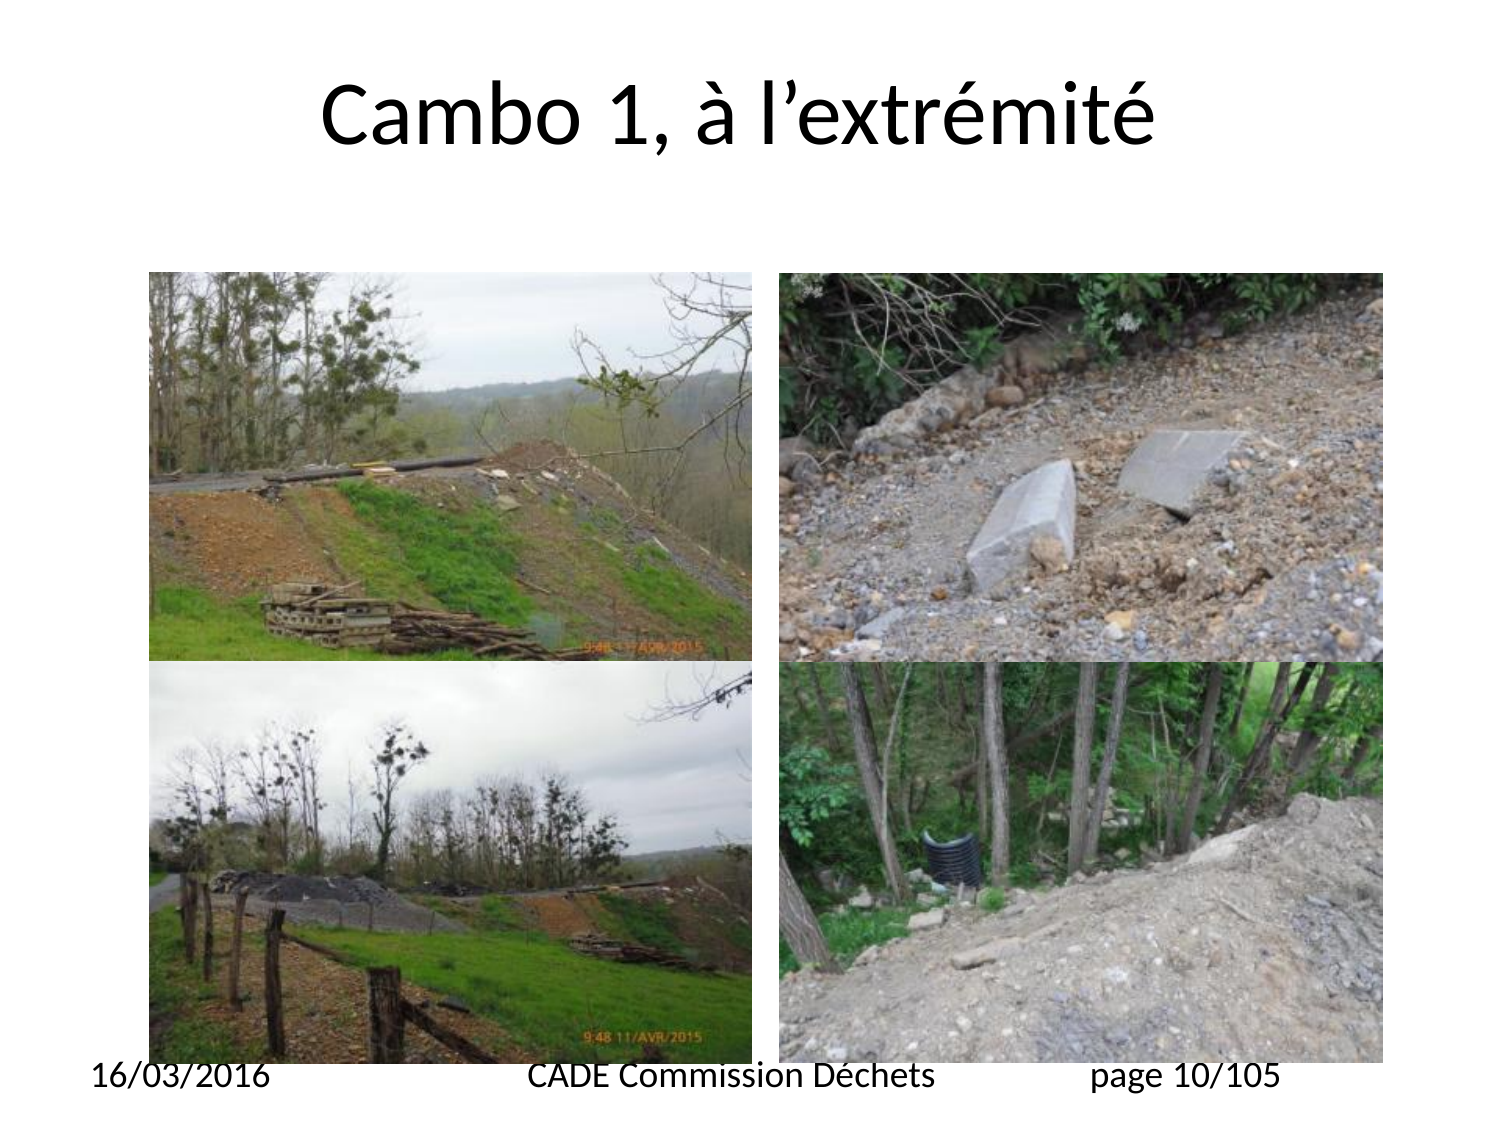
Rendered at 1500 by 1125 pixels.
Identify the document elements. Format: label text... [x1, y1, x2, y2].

title Cambo 1, à l’extrémité [75, 45, 1425, 233]
picture [149, 272, 752, 1064]
slide_number page <numéro>/105 [1074, 1042, 1425, 1103]
slide_number 16/03/2016 [75, 1042, 425, 1103]
picture [779, 273, 1383, 1063]
footer CADE Commission Déchets [512, 1042, 988, 1103]
